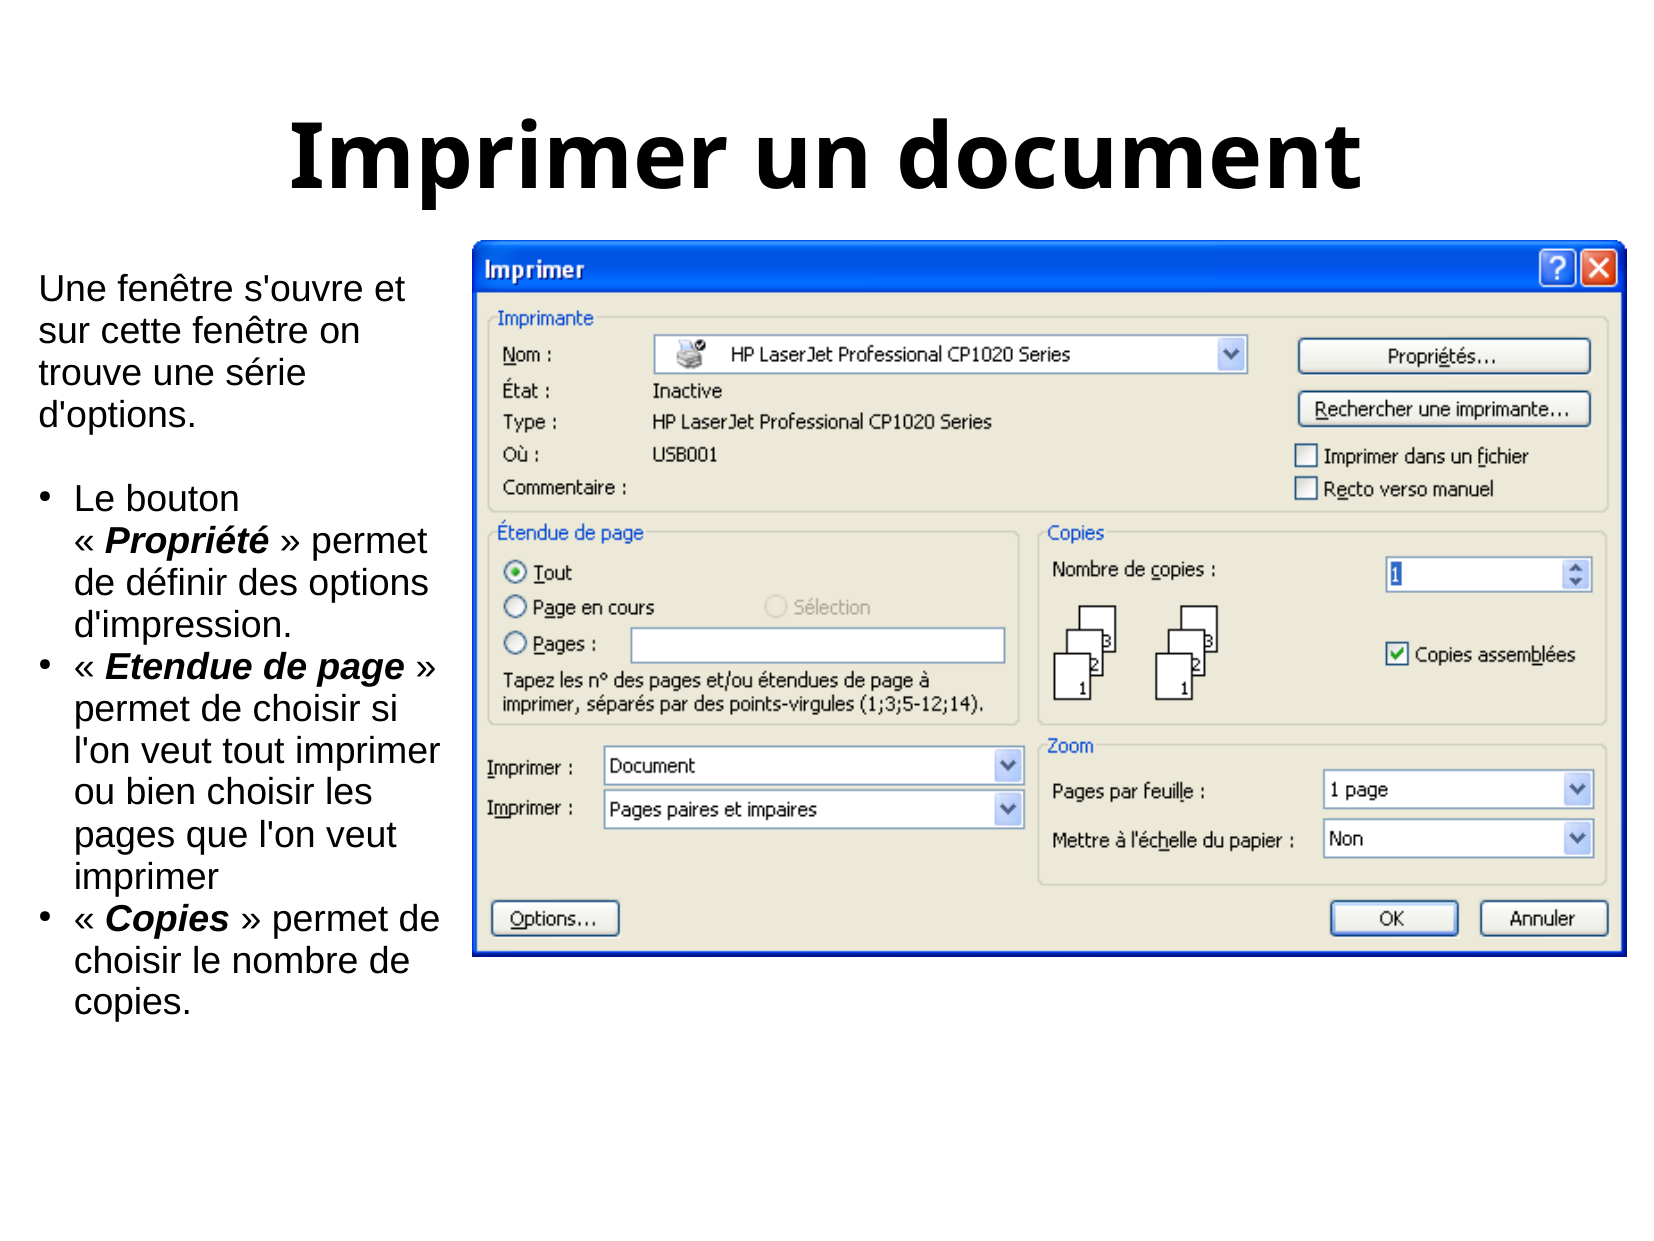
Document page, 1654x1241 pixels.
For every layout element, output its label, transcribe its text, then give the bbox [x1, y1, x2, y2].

text_box Une fenêtre s'ouvre et sur cette fenêtre on trouve une série d'options. Le bouton « Propriété » permet de définir des options d'impression. « Etendue de page » permet de choisir si l'on veut tout imprimer ou bien choisir les pages que l'on veut imprimer « Copies » permet de choisir le nombre de copies. [23, 259, 461, 1035]
title Imprimer un document [82, 49, 1571, 257]
picture [472, 240, 1627, 957]
